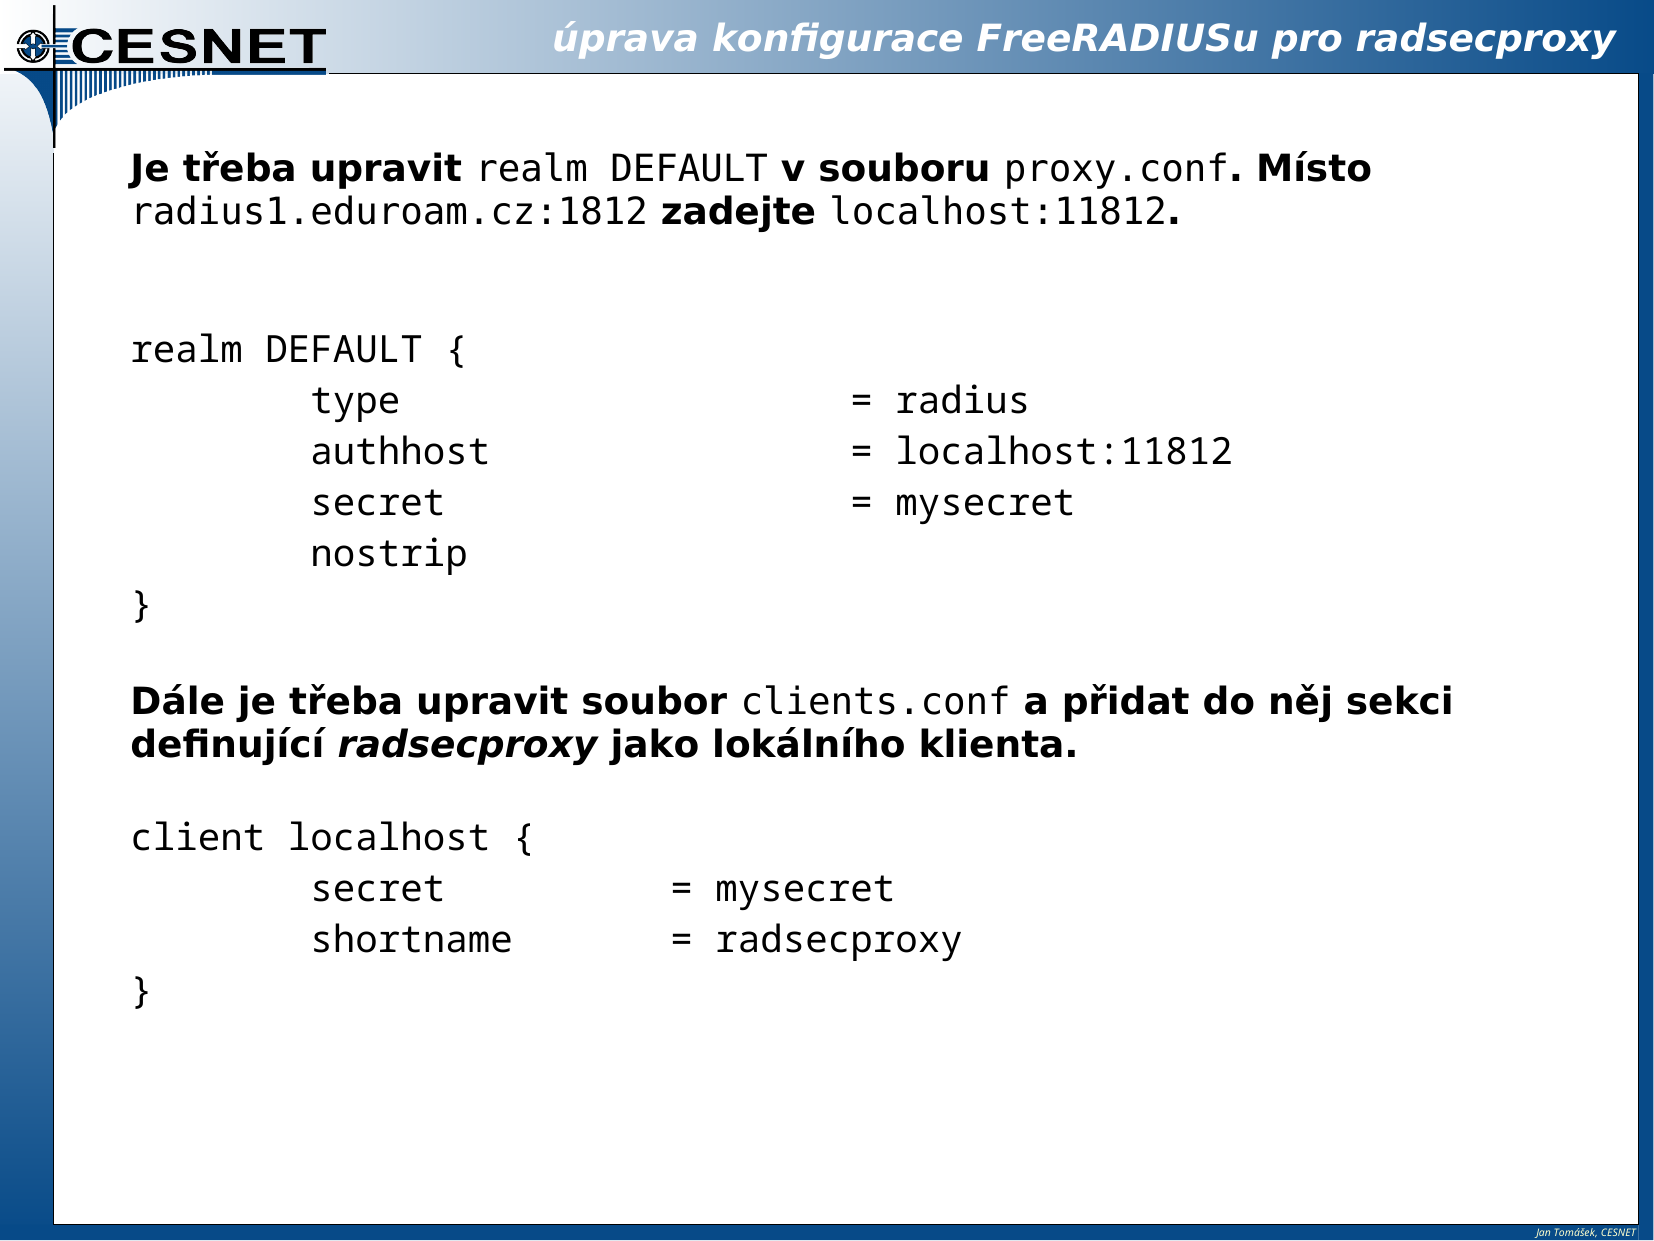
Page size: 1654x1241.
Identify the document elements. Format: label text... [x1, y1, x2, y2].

text_box Je třeba upravit realm DEFAULT v souboru proxy.conf. Místo radius1.eduroam.cz:1812 zadejte localhost:11812. realm DEFAULT { type = radius authhost = localhost:11812 secret = mysecret nostrip } Dále je třeba upravit soubor clients.conf a přidat do něj sekci definující radsecproxy jako lokálního klienta. client localhost { secret = mysecret shortname = radsecproxy } [115, 139, 1533, 983]
text_box [0, 0, 1654, 1241]
text_box Jan Tomášek, CESNET [1328, 1224, 1651, 1241]
text_box úprava konfigurace FreeRADIUSu pro radsecproxy [352, 9, 1632, 68]
picture [4, 5, 326, 148]
